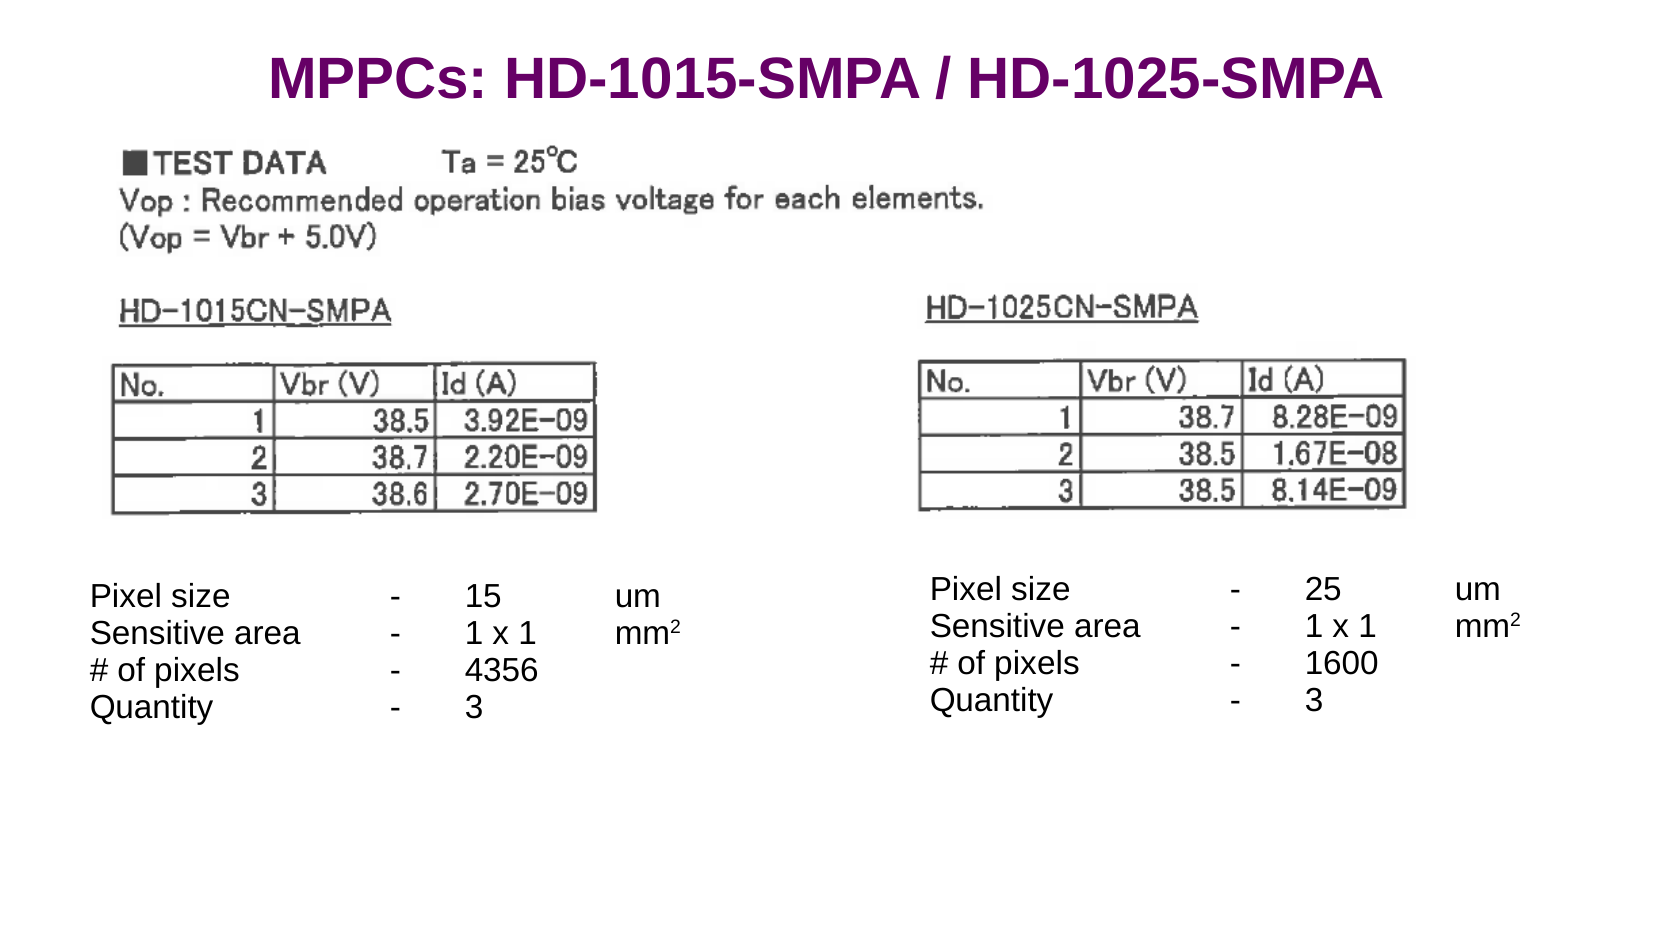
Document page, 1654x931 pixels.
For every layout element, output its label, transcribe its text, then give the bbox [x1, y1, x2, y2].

list [82, 135, 1571, 848]
title MPPCs: HD-1015-SMPA / HD-1025-SMPA [82, 37, 1571, 121]
text_box Pixel size - 15 um Sensitive area - 1 x 1 mm2 # of pixels - 4356 Quantity - 3 [75, 570, 826, 735]
picture [92, 139, 1426, 541]
text_box Pixel size - 25 um Sensitive area - 1 x 1 mm2 # of pixels - 1600 Quantity - 3 [915, 562, 1654, 728]
